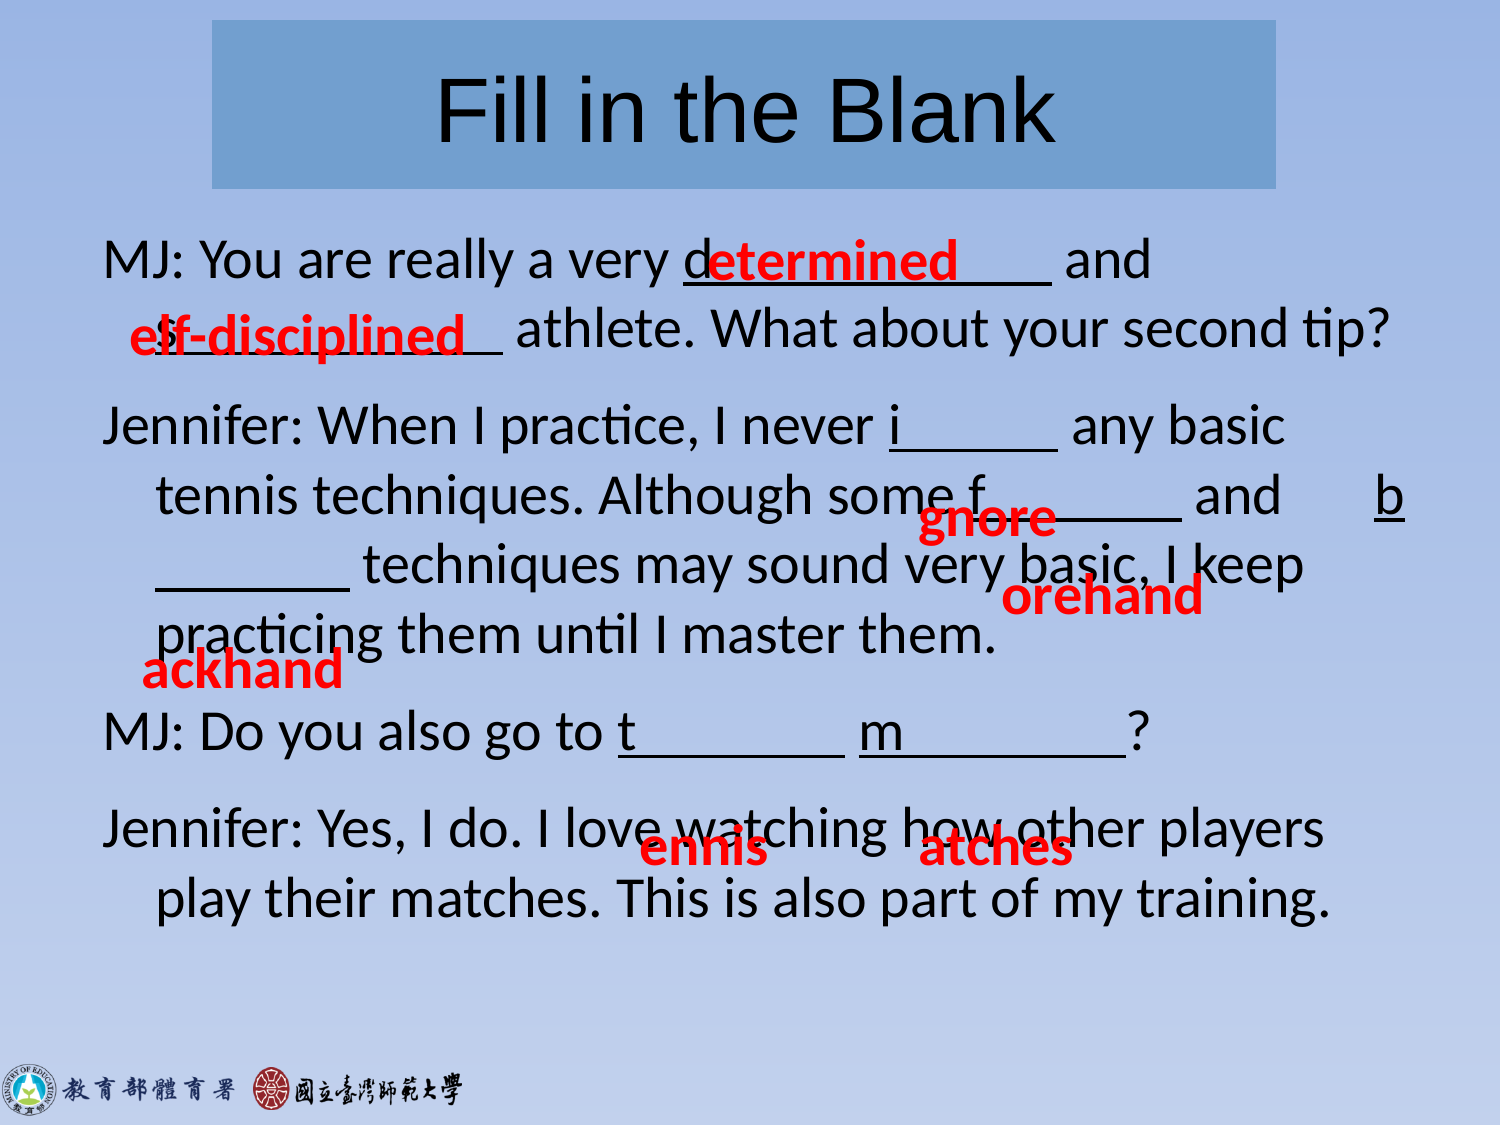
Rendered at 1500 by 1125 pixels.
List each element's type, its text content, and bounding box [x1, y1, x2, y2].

text_box atches [903, 799, 1092, 886]
text_box elf-disciplined [114, 289, 488, 376]
text_box ackhand [126, 622, 363, 709]
text_box ennis [624, 799, 786, 886]
list MJ: You are really a very d and s athlete. What about your second tip? Jennifer: When I practice, I never i any basic tennis techniques. Although some f and b techniques may sound very basic, I keep practicing them until I master them. MJ: Do you also go to t m ? Jennifer: Yes, I do. I love watching how other players play their matches. This is also part of my training. [35, 212, 1430, 956]
title Fill in the Blank [70, 11, 1421, 200]
text_box etermined [692, 215, 979, 301]
text_box orehand [986, 548, 1223, 635]
text_box gnore [903, 470, 1075, 557]
